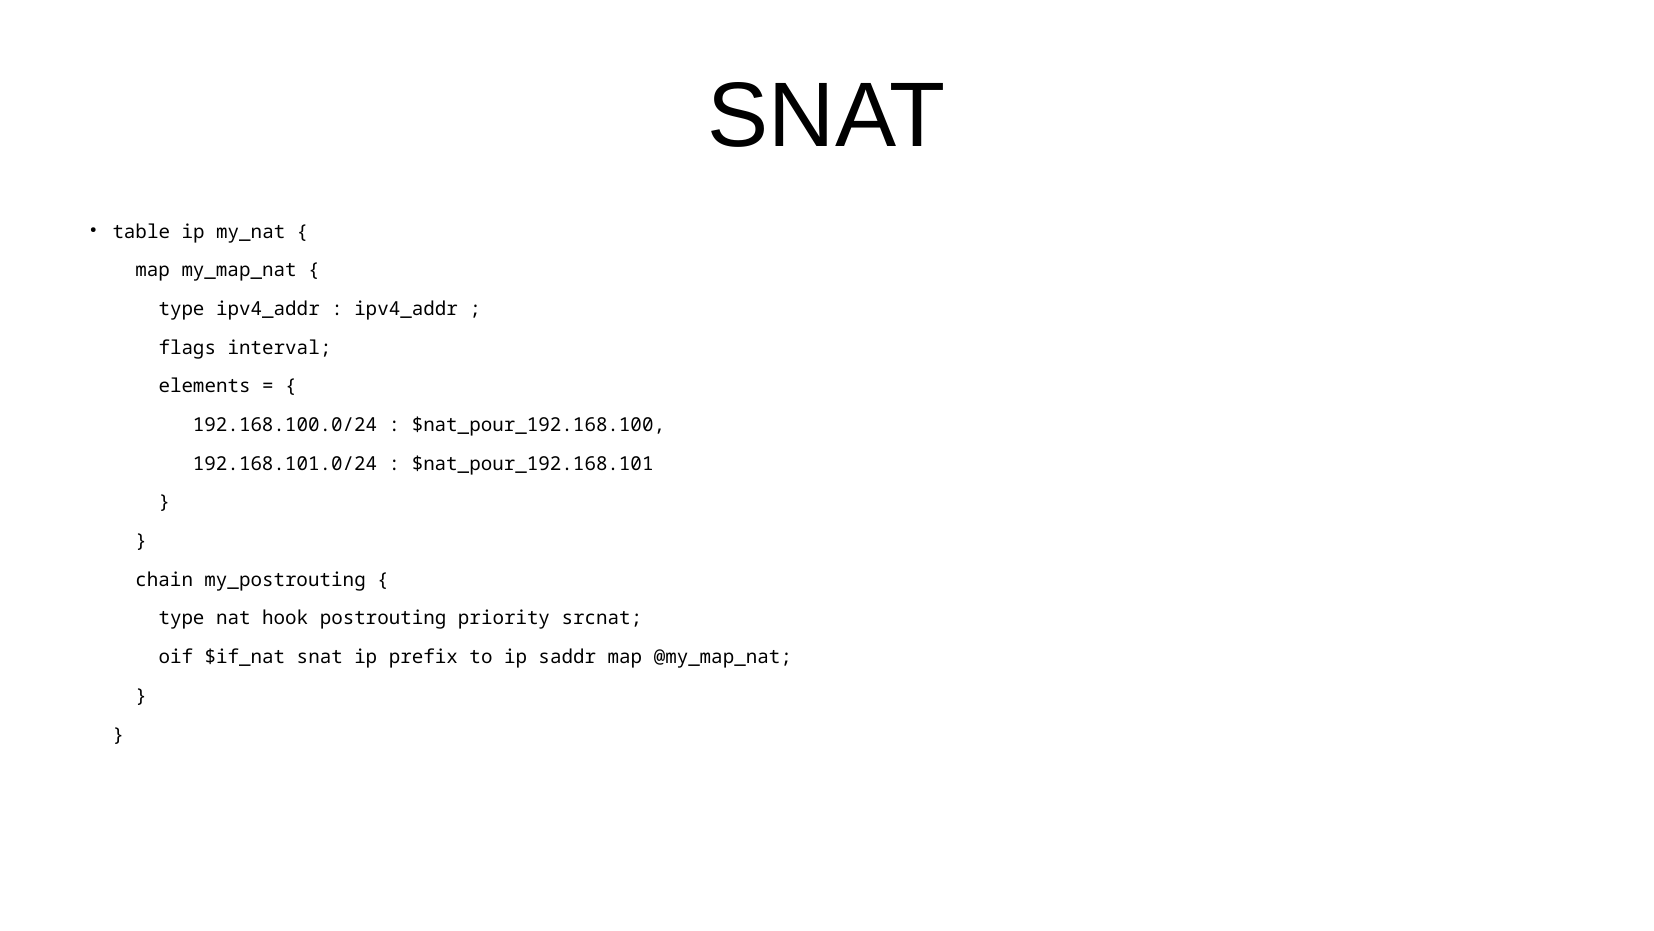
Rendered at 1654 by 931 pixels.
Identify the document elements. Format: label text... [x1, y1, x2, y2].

title SNAT [82, 37, 1571, 193]
list table ip my_nat { map my_map_nat { type ipv4_addr : ipv4_addr ; flags interval; elements = { 192.168.100.0/24 : $nat_pour_192.168.100, 192.168.101.0/24 : $nat_pour_192.168.101 } } chain my_postrouting { type nat hook postrouting priority srcnat; oif $if_nat snat ip prefix to ip saddr map @my_map_nat; } } [82, 217, 1571, 758]
